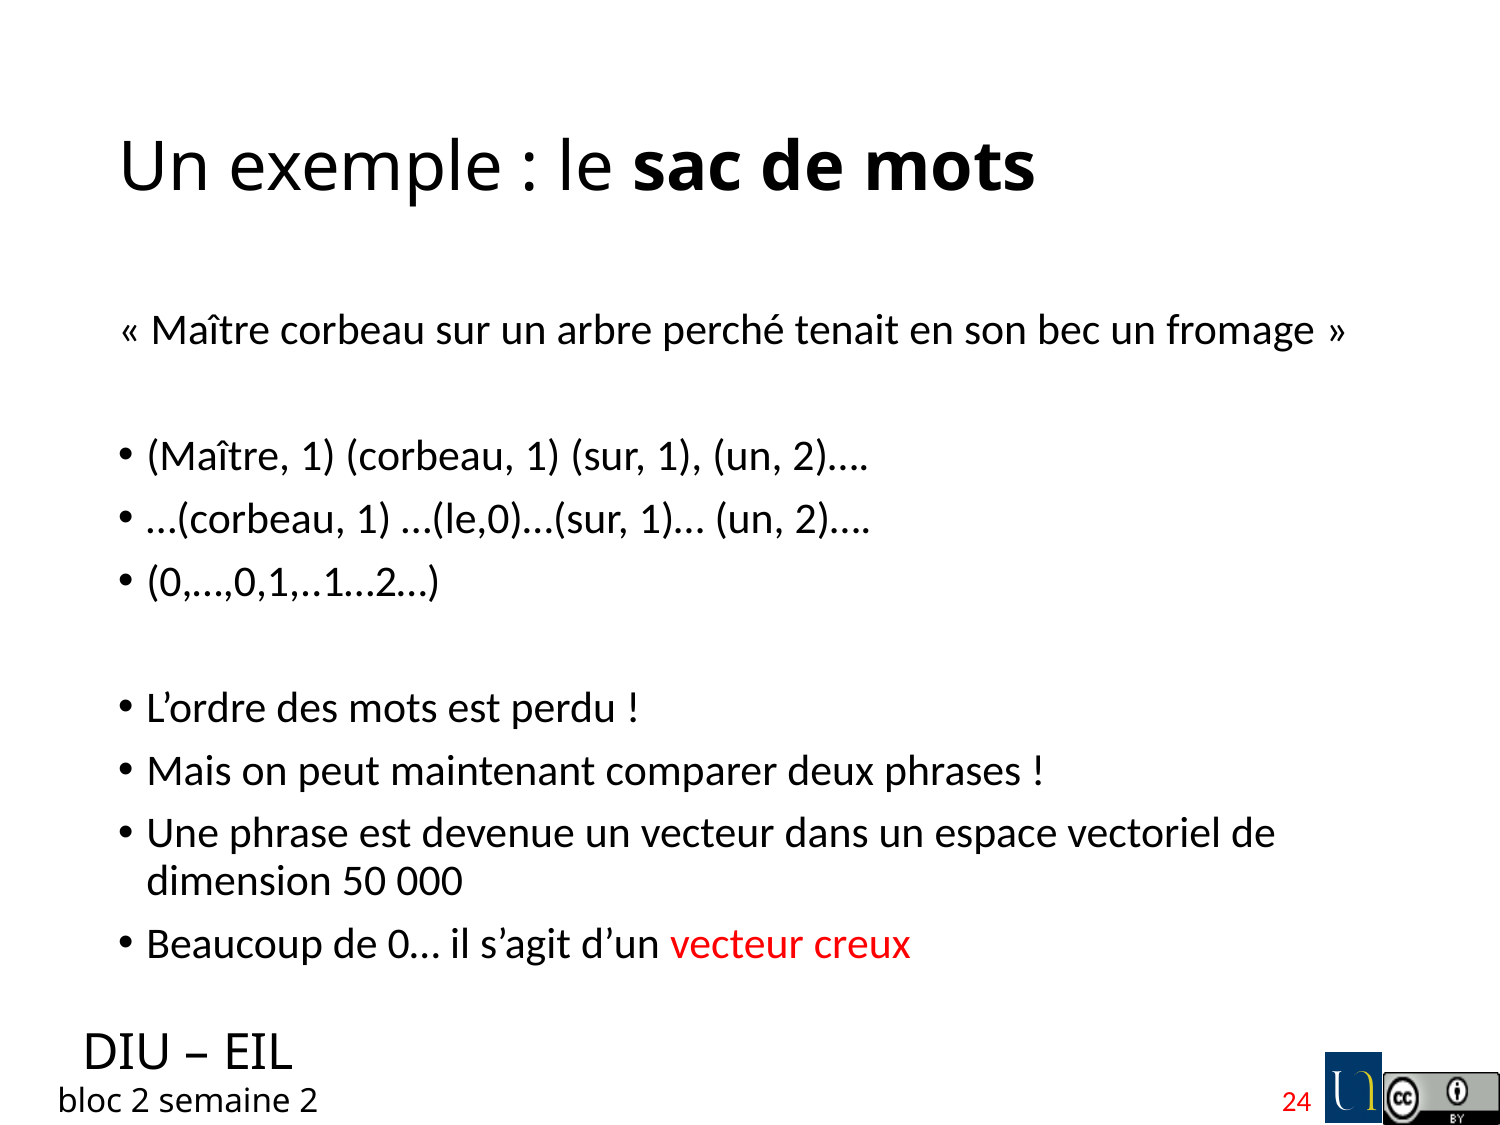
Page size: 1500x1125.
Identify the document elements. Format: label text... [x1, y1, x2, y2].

picture [1325, 1052, 1382, 1123]
list « Maître corbeau sur un arbre perché tenait en son bec un fromage » (Maître, 1) (corbeau, 1) (sur, 1), (un, 2)…. …(corbeau, 1) …(le,0)…(sur, 1)… (un, 2)…. (0,…,0,1,..1…2…) L’ordre des mots est perdu ! Mais on peut maintenant comparer deux phrases ! Une phrase est devenue un vecteur dans un espace vectoriel de dimension 50 000 Beaucoup de 0… il s’agit d’un vecteur creux [103, 299, 1397, 1014]
picture [1383, 1072, 1500, 1125]
title Un exemple : le sac de mots [103, 59, 1397, 278]
slide_number <numéro> [1240, 1070, 1327, 1125]
